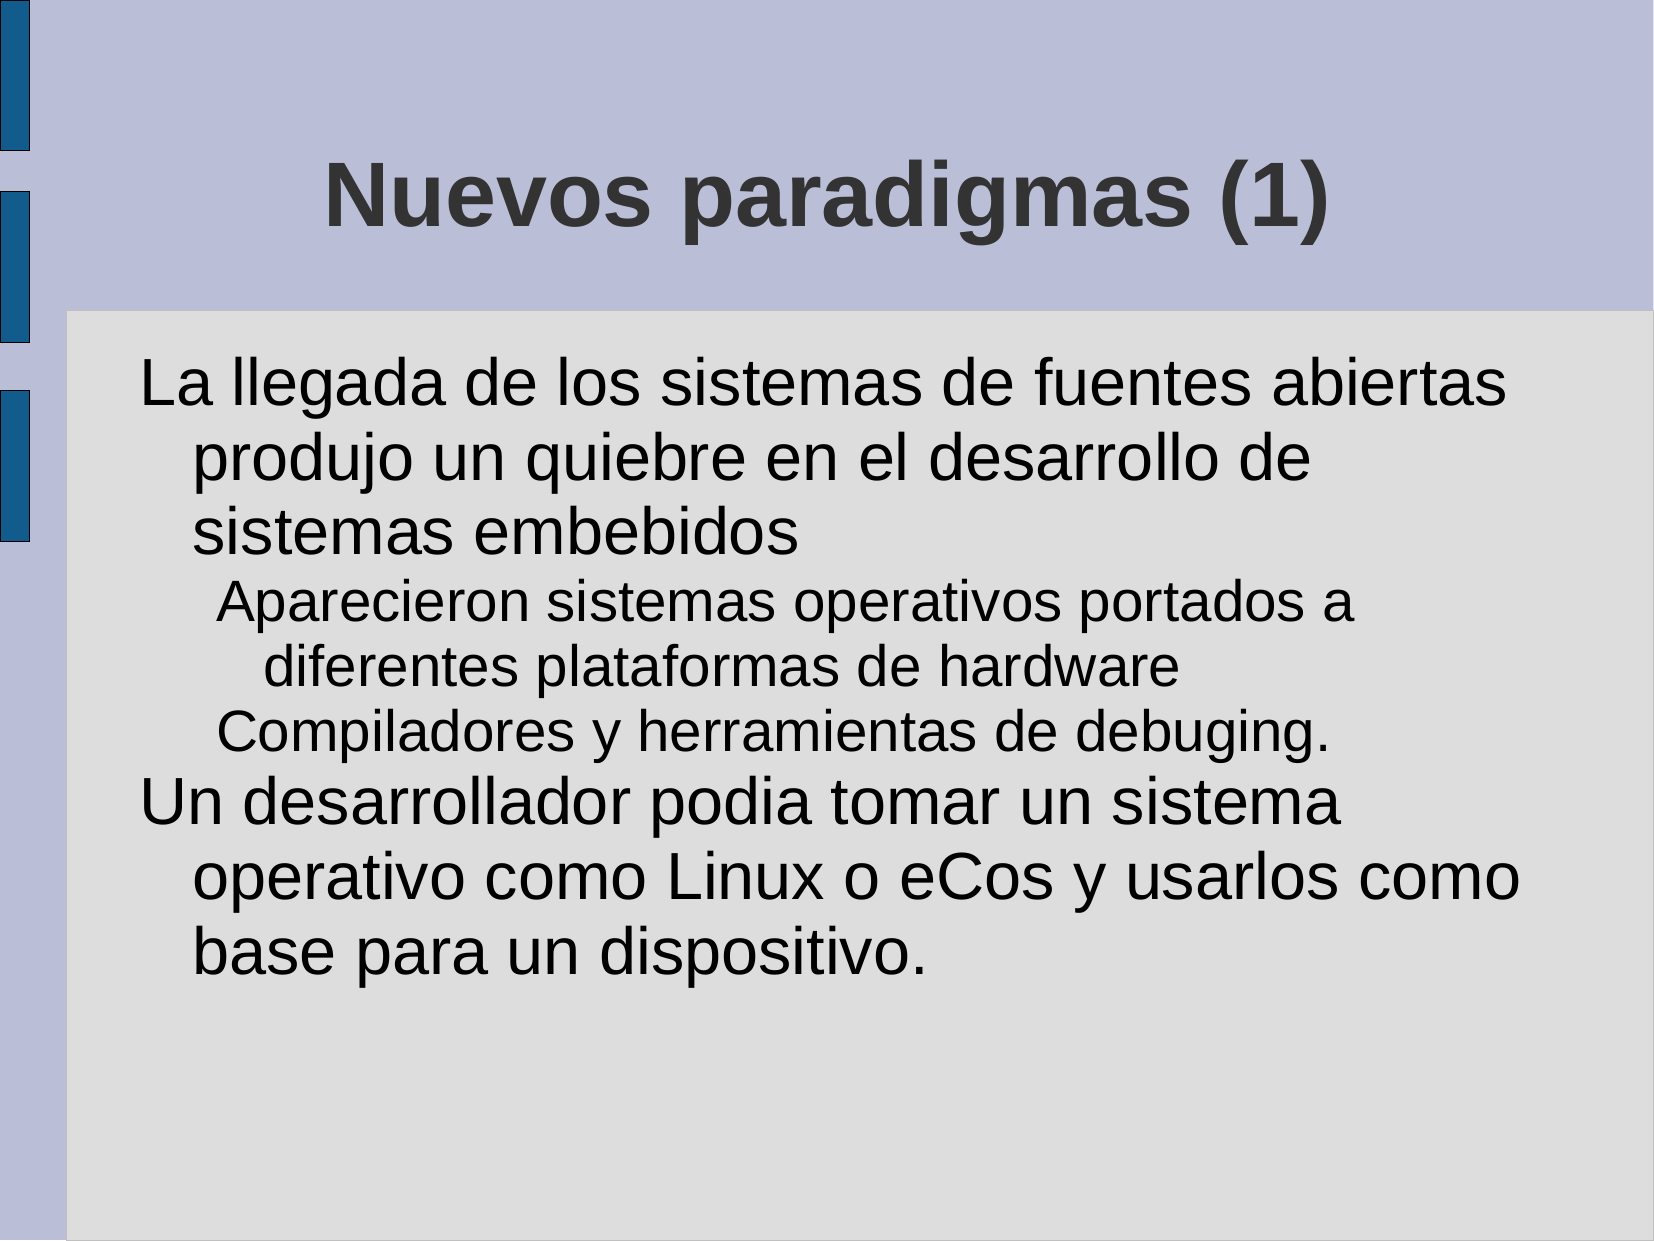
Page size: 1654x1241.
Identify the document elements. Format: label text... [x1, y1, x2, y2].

title Nuevos paradigmas (1) [121, 91, 1534, 299]
list La llegada de los sistemas de fuentes abiertas produjo un quiebre en el desarrollo de sistemas embebidos Aparecieron sistemas operativos portados a diferentes plataformas de hardware Compiladores y herramientas de debuging. Un desarrollador podia tomar un sistema operativo como Linux o eCos y usarlos como base para un dispositivo. [121, 344, 1534, 1127]
